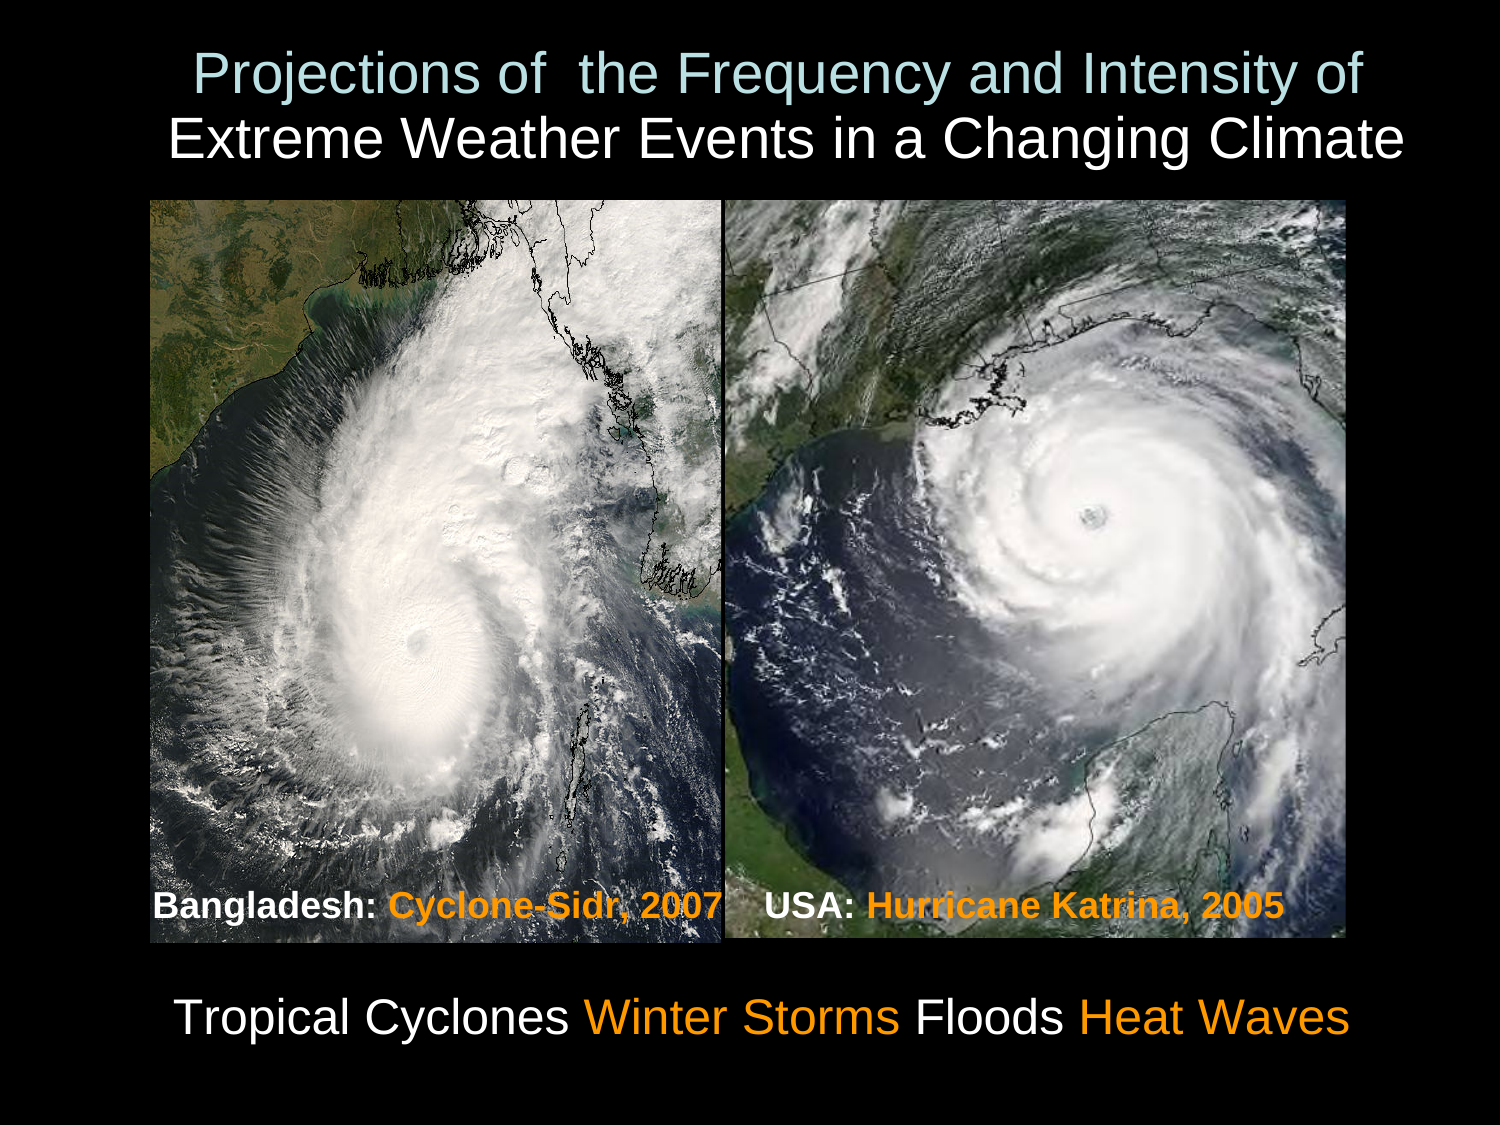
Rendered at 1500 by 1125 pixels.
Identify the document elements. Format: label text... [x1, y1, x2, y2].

text_box Tropical Cyclones Winter Storms Floods Heat Waves [74, 981, 1463, 1053]
title Projections of the Frequency and Intensity of Extreme Weather Events in a Changing Climate [75, 12, 1500, 201]
picture [150, 935, 722, 943]
picture [150, 200, 722, 877]
picture [725, 200, 1346, 938]
text_box Bangladesh: Cyclone-Sidr, 2007 [137, 877, 739, 935]
text_box USA: Hurricane Katrina, 2005 [749, 877, 1300, 935]
